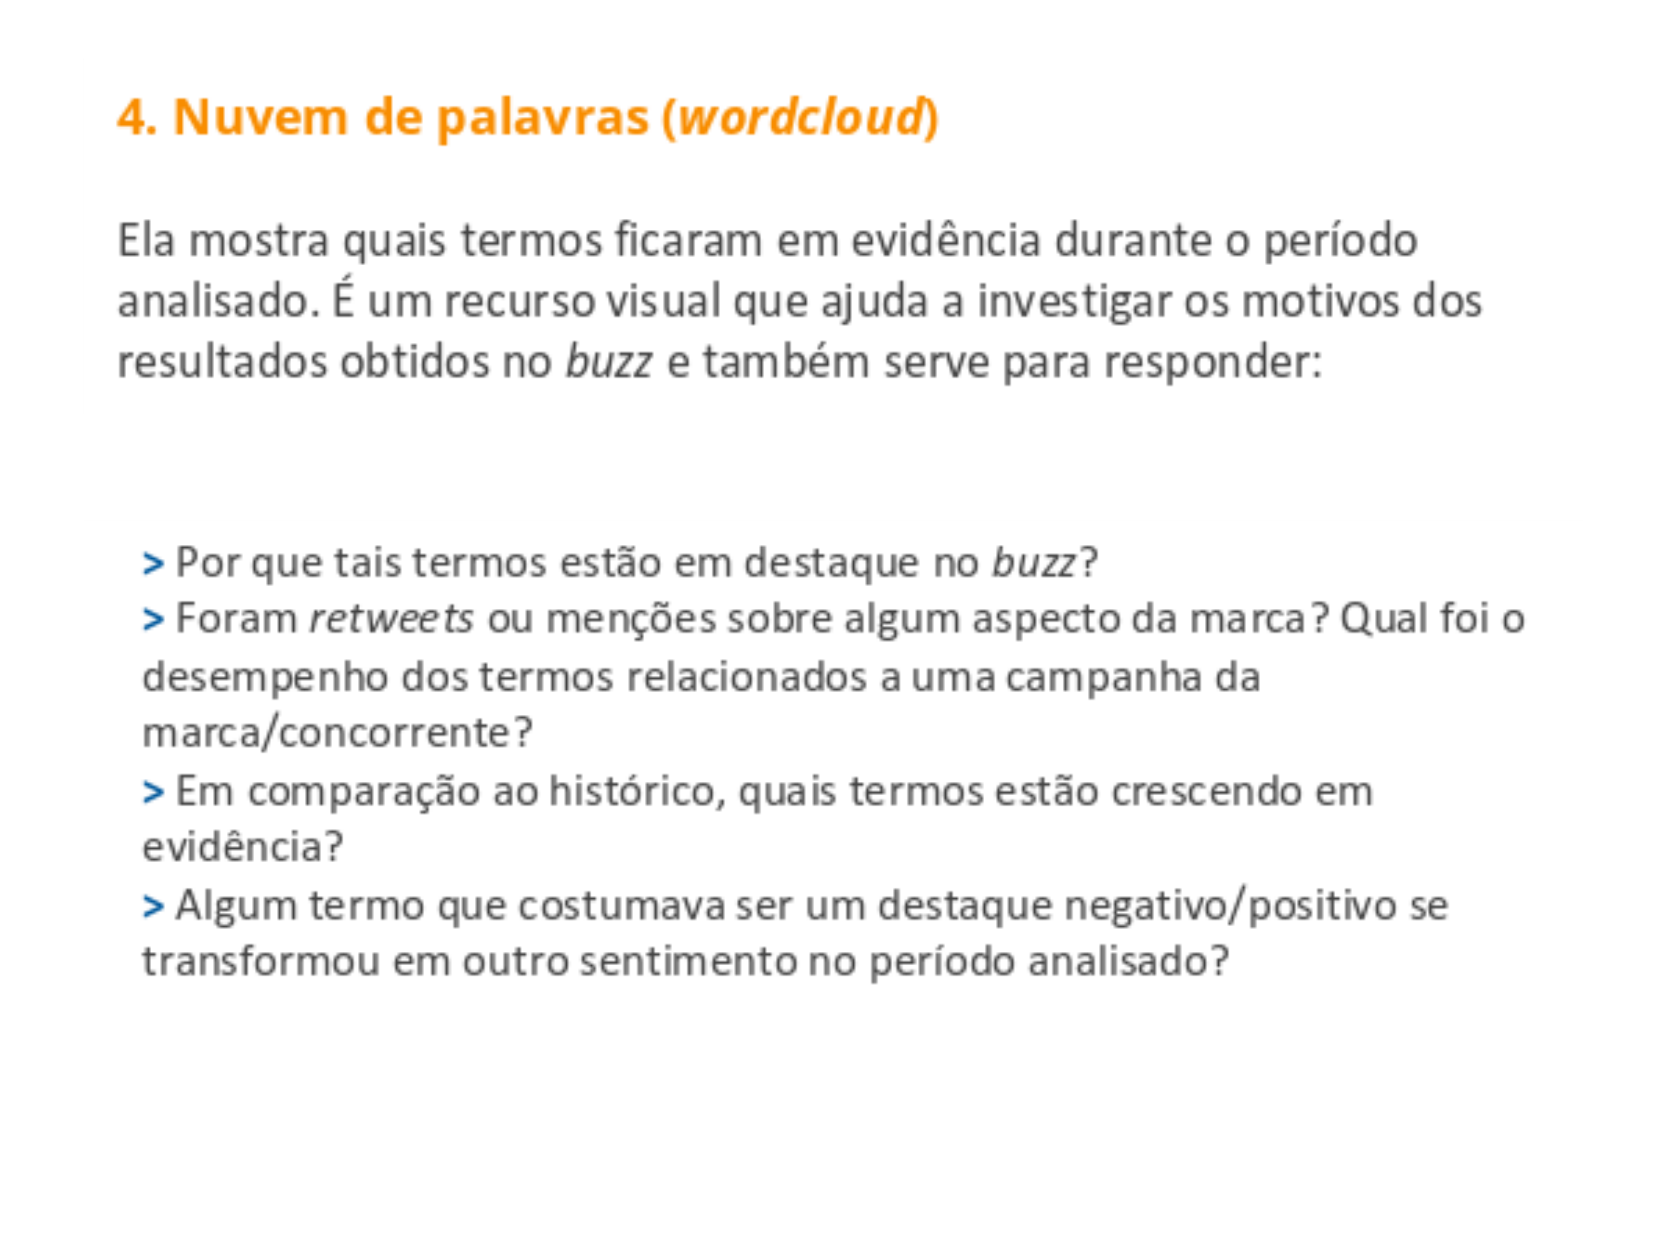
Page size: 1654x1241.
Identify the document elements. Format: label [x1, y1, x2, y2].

picture [82, 58, 1528, 414]
picture [84, 519, 1583, 1004]
